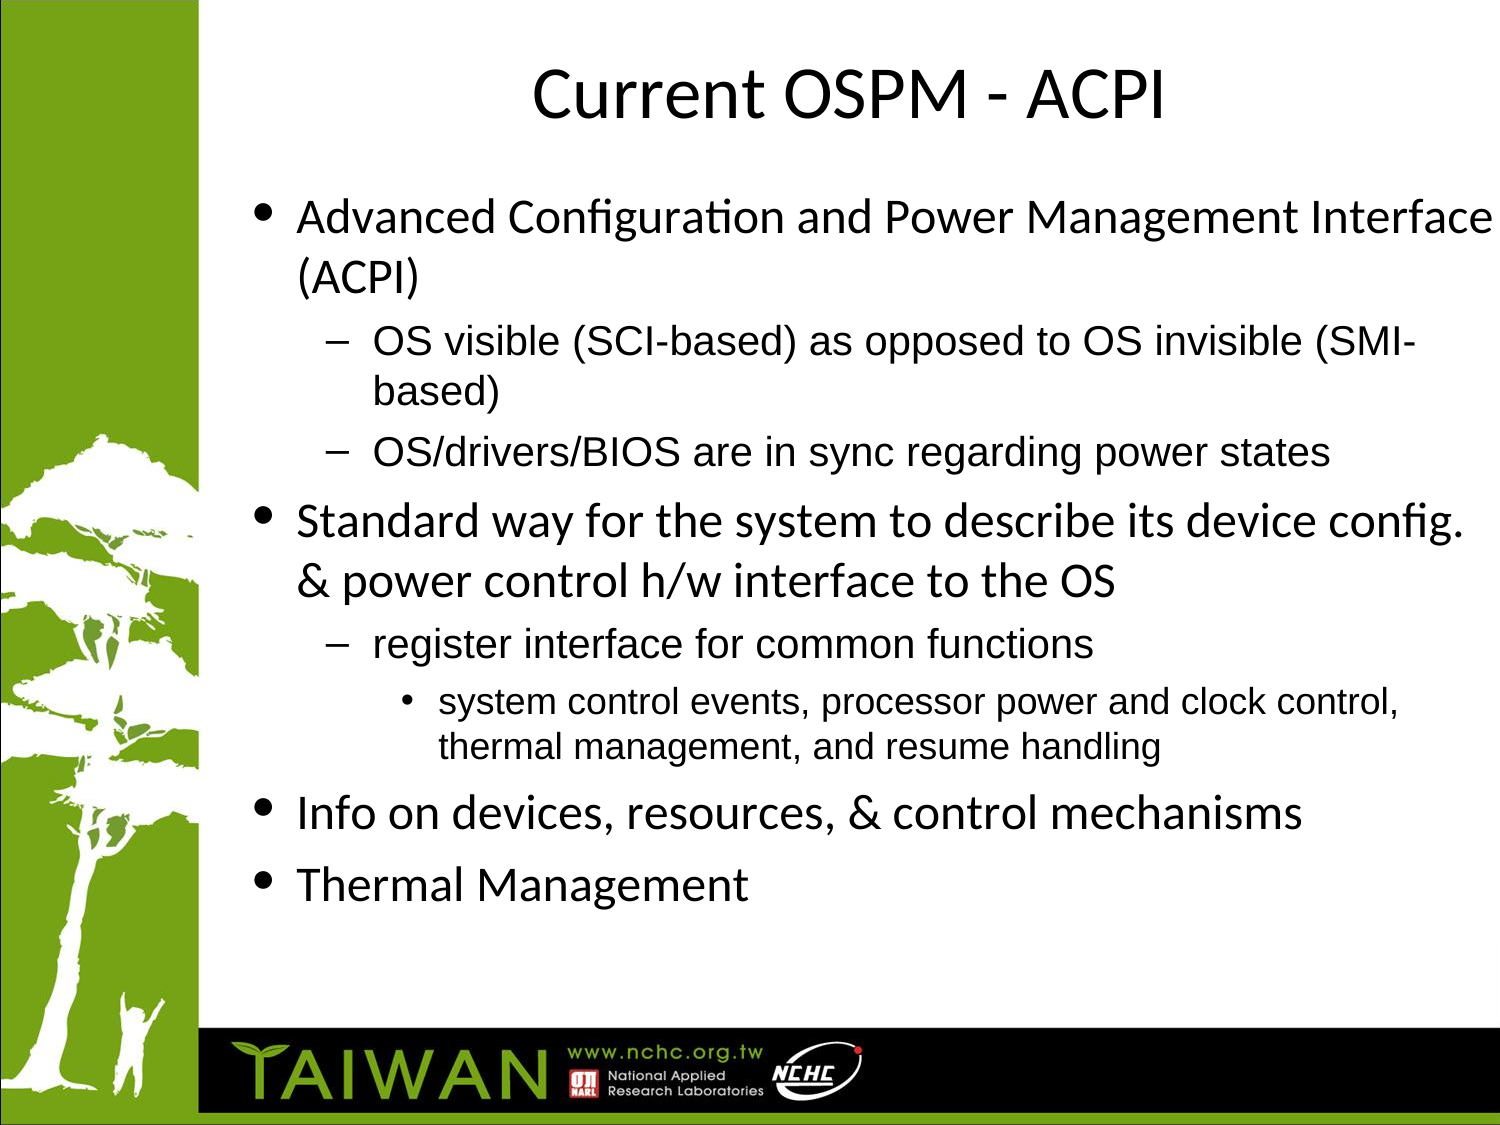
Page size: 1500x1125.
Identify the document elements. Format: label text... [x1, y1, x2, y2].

list Advanced Configuration and Power Management Interface (ACPI) OS visible (SCI-based) as opposed to OS invisible (SMI-based) OS/drivers/BIOS are in sync regarding power states Standard way for the system to describe its device config. & power control h/w interface to the OS register interface for common functions system control events, processor power and clock control, thermal management, and resume handling Info on devices, resources, & control mechanisms Thermal Management [236, 175, 1500, 1040]
title Current OSPM - ACPI [213, 35, 1489, 142]
picture [0, 0, 1500, 1125]
